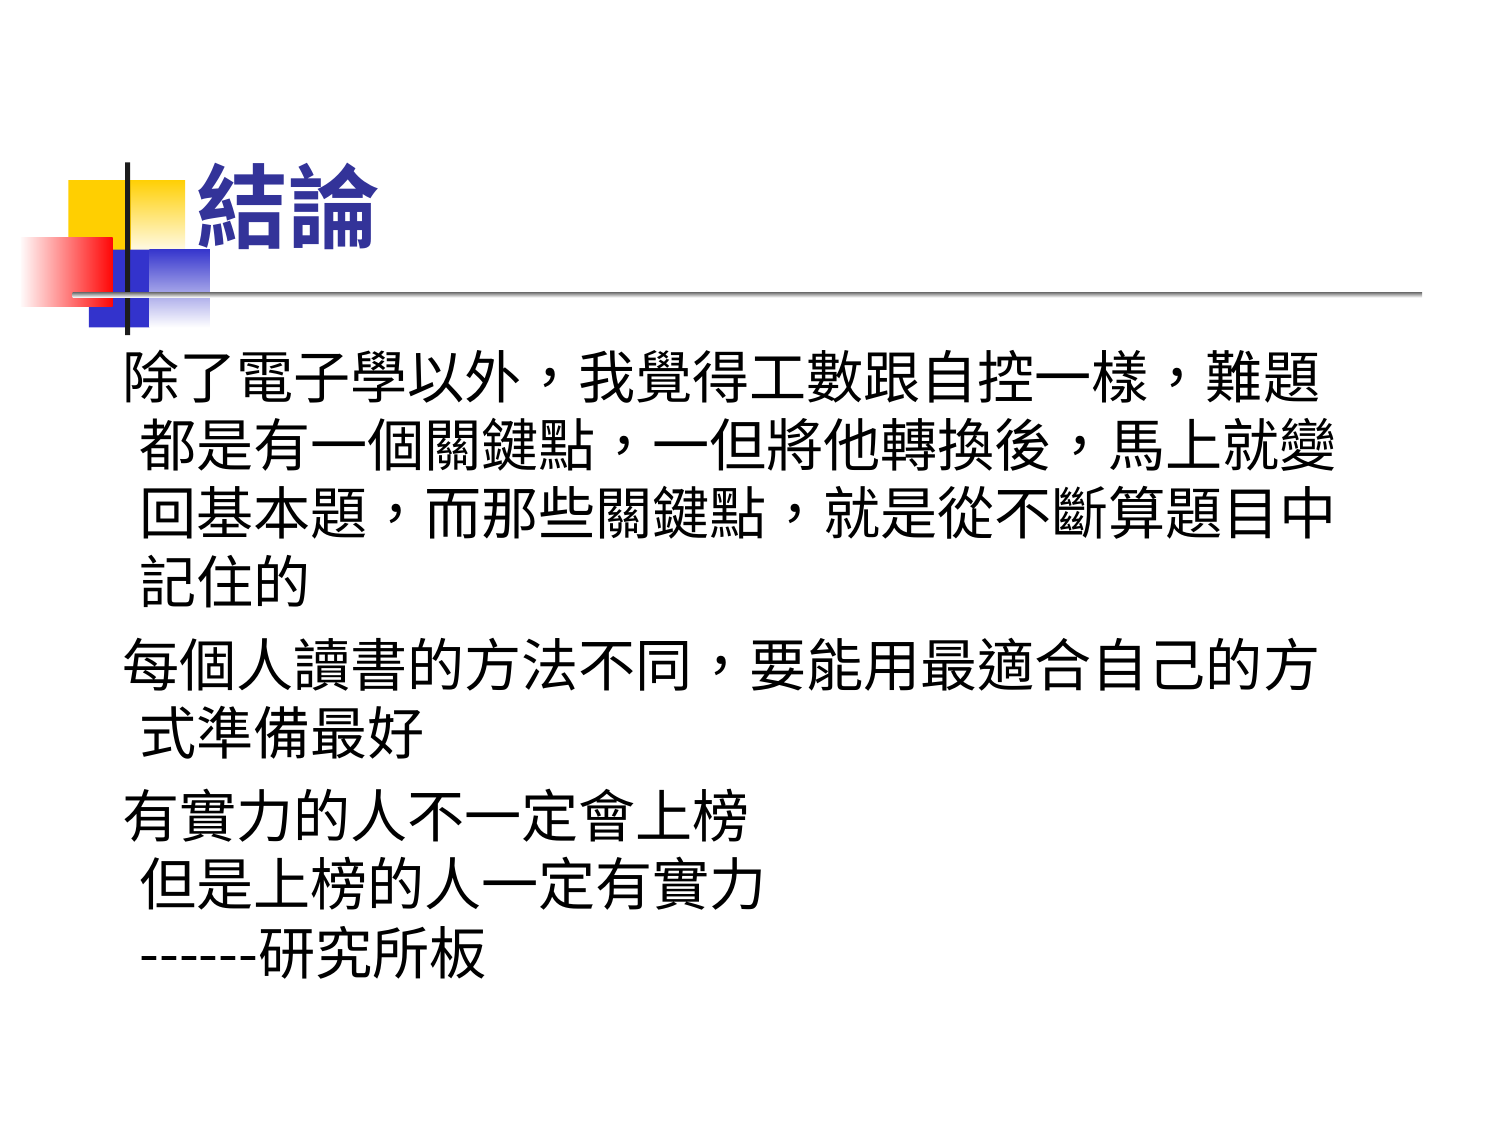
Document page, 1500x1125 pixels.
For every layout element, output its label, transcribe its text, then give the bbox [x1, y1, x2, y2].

list 除了電子學以外，我覺得工數跟自控一樣，難題都是有一個關鍵點，一但將他轉換後，馬上就變回基本題，而那些關鍵點，就是從不斷算題目中記住的 每個人讀書的方法不同，要能用最適合自己的方式準備最好 有實力的人不一定會上榜 但是上榜的人一定有實力 ------研究所板 [76, 326, 1352, 1002]
title 結論 [188, 35, 1468, 276]
